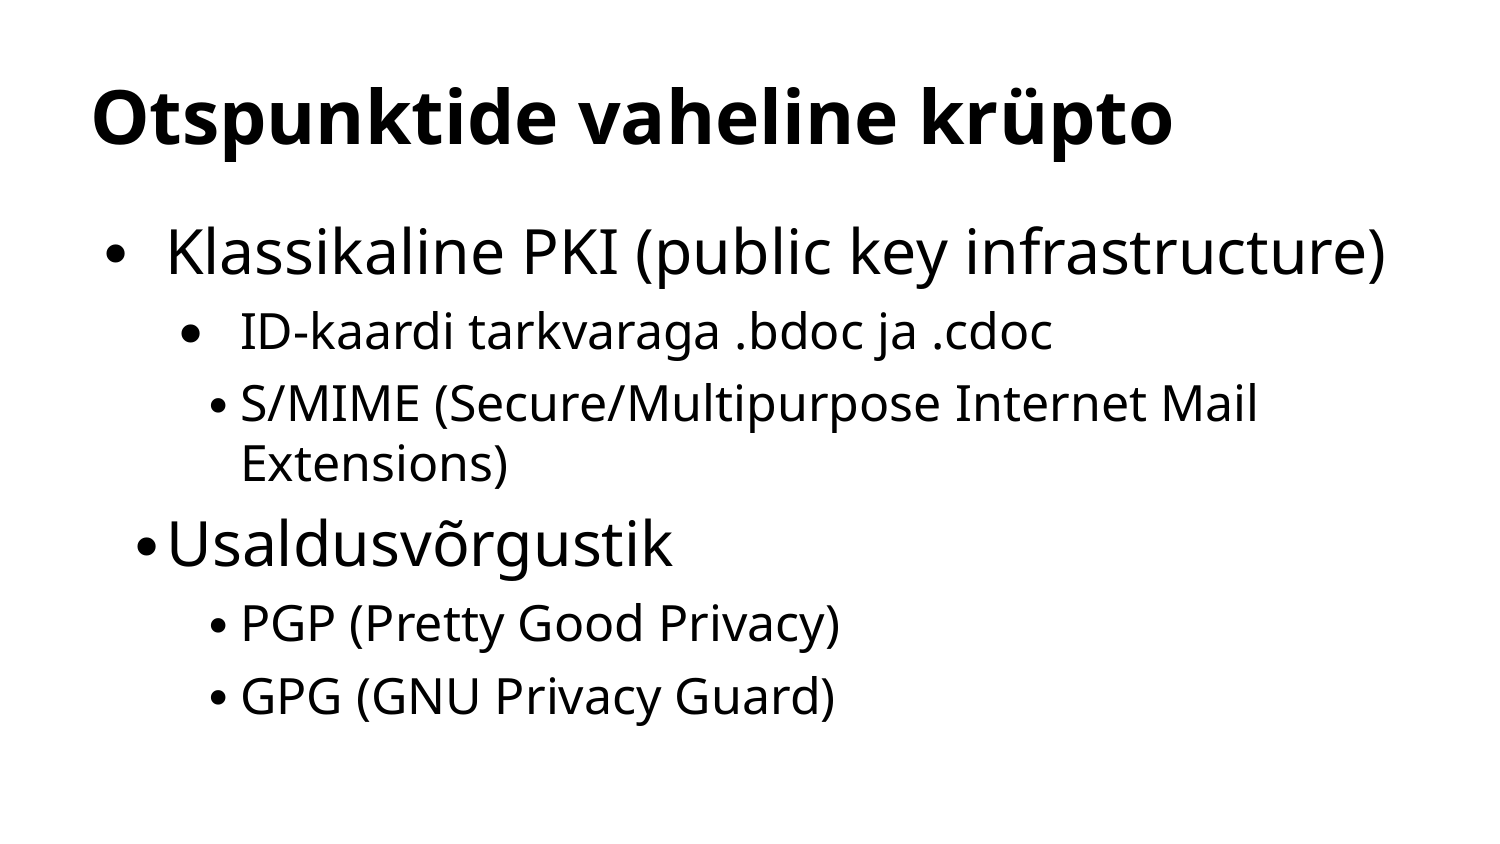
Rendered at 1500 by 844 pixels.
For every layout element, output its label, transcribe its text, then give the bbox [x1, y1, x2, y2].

list Klassikaline PKI (public key infrastructure) ID-kaardi tarkvaraga .bdoc ja .cdoc S/MIME (Secure/Multipurpose Internet Mail Extensions) Usaldusvõrgustik PGP (Pretty Good Privacy) GPG (GNU Privacy Guard) [75, 196, 1425, 808]
title Otspunktide vaheline krüpto [75, 33, 1425, 175]
